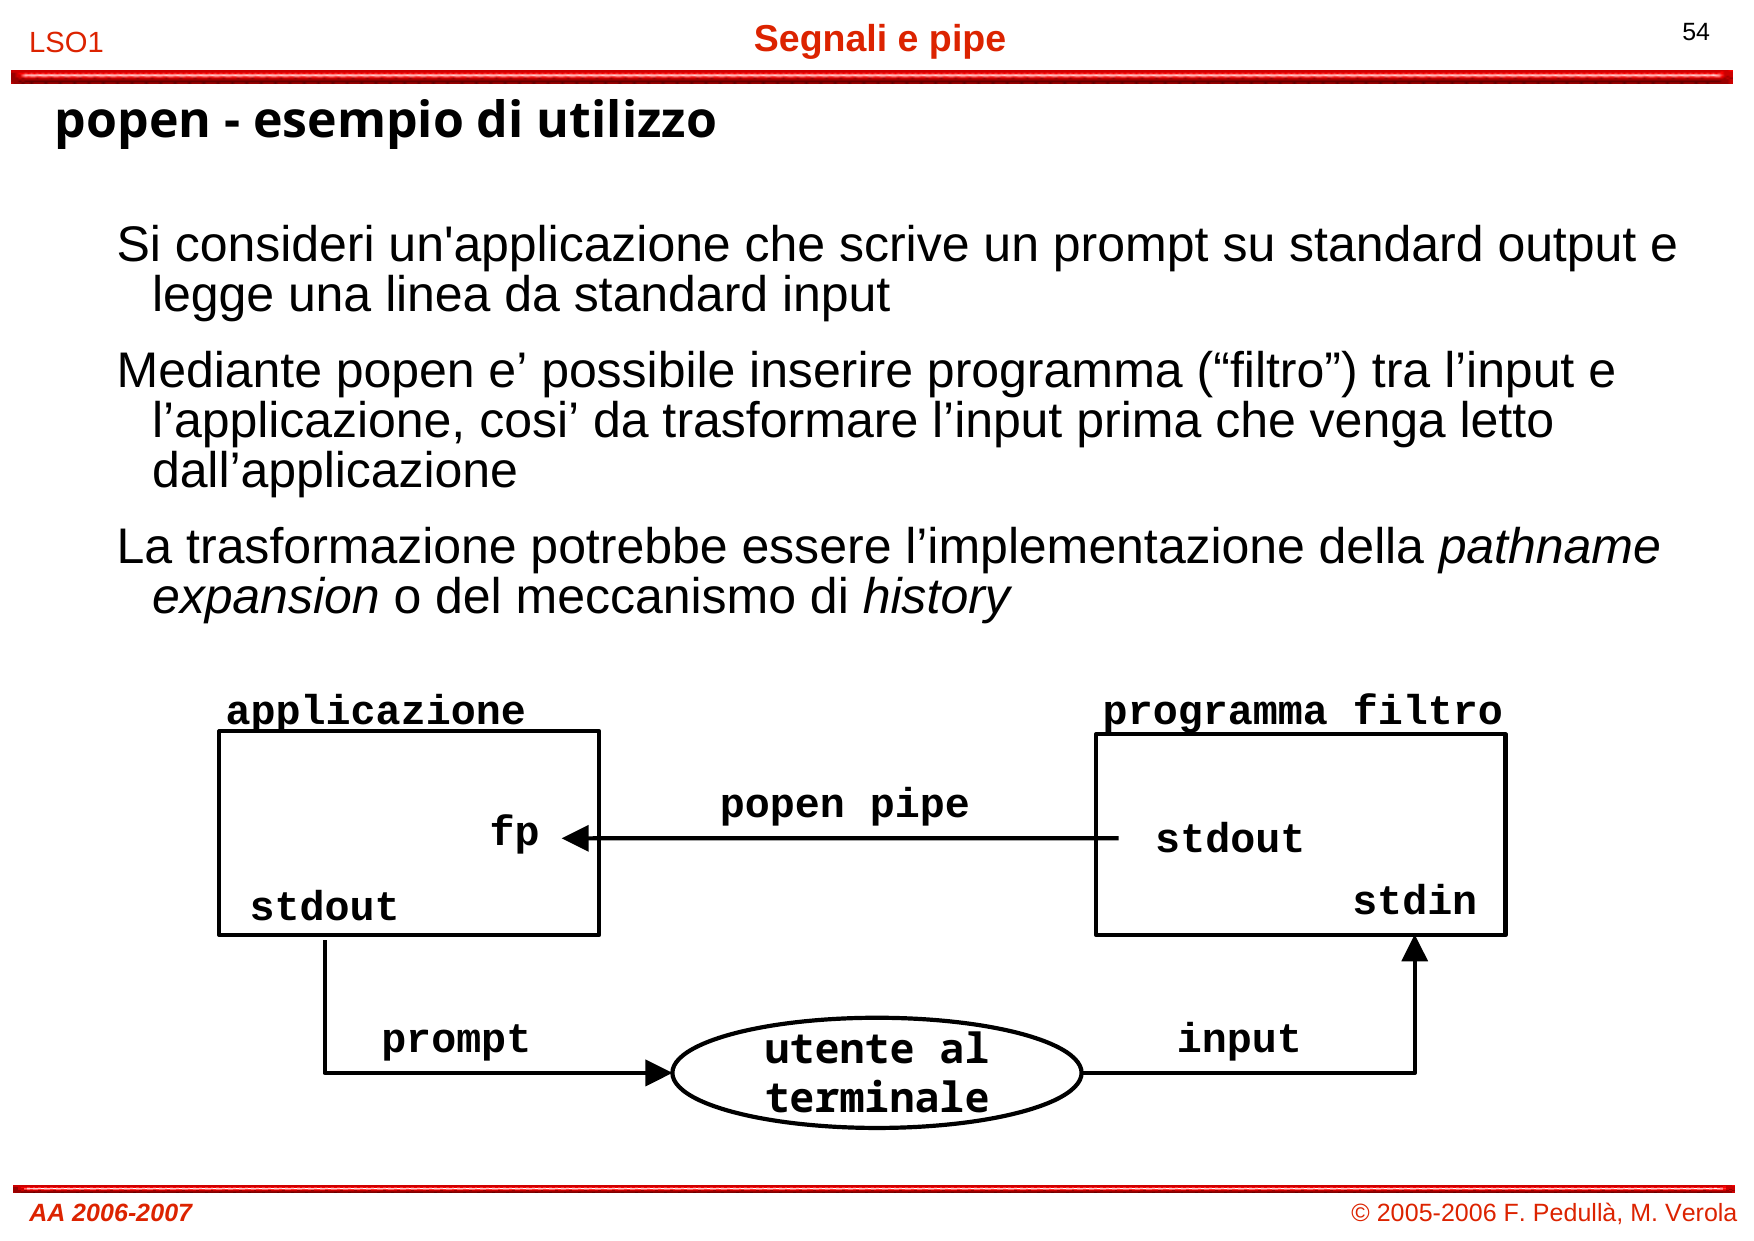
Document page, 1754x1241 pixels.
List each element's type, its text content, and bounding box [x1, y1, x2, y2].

text_box fp [467, 797, 562, 880]
text_box prompt [344, 1003, 568, 1087]
text_box applicazione [210, 676, 541, 759]
picture [13, 1185, 1735, 1193]
text_box stdin [1319, 866, 1511, 930]
text_box stdout [1118, 804, 1342, 873]
title popen - esempio di utilizzo [40, 72, 1714, 168]
text_box programma filtro [1087, 676, 1518, 759]
text_box input [1143, 1003, 1335, 1087]
list Si consideri un'applicazione che scrive un prompt su standard output e legge una linea da standard input Mediante popen e’ possibile inserire programma (“filtro”) tra l’input e l’applicazione, cosi’ da trasformare l’input prima che venga letto dall’applicazione La trasformazione potrebbe essere l’implementazione della pathname expansion o del meccanismo di history [66, 213, 1704, 653]
picture [11, 70, 1733, 84]
text_box stdout [213, 872, 437, 936]
text_box popen pipe [668, 769, 1021, 852]
text_box utente al terminale [730, 1020, 1024, 1126]
